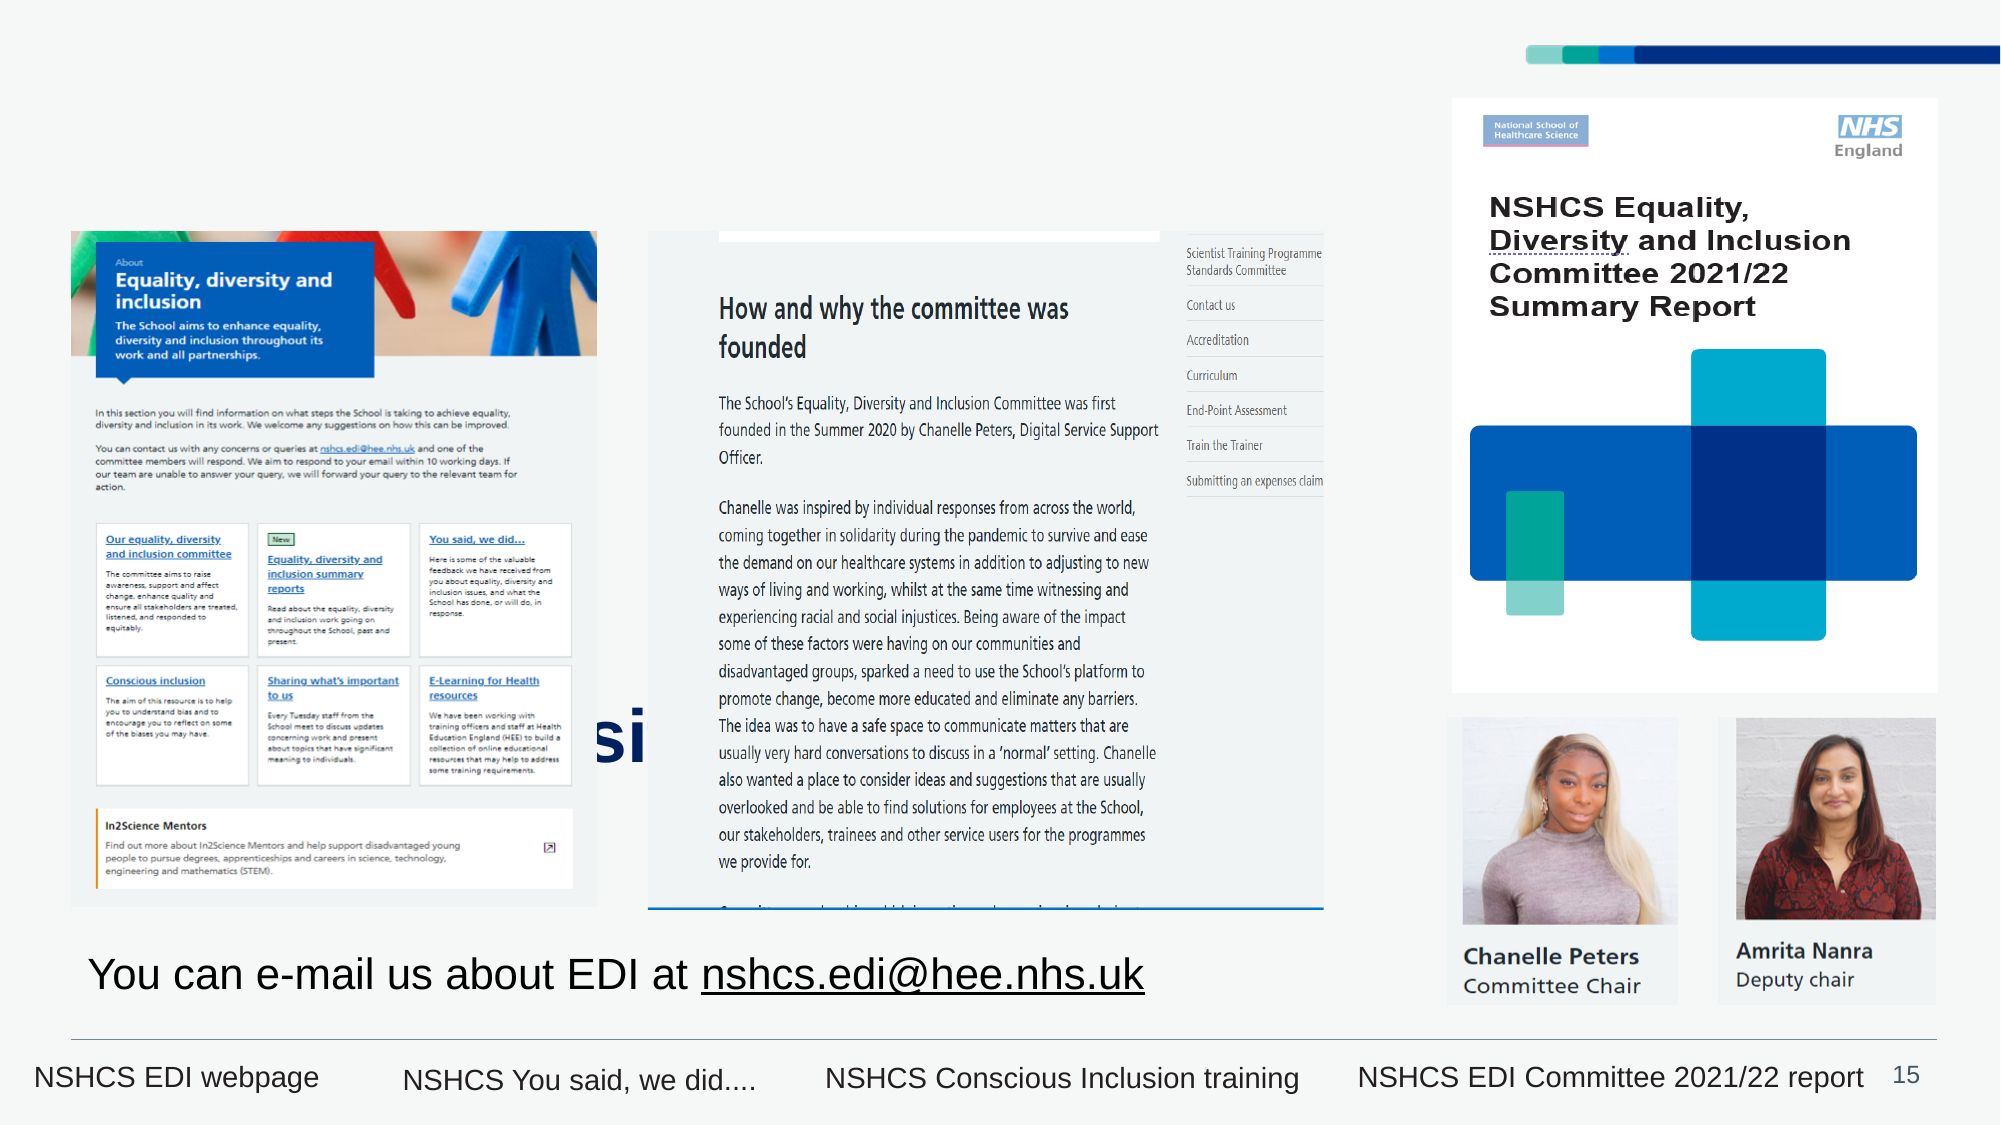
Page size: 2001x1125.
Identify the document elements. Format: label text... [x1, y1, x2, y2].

picture [1718, 717, 1936, 1005]
text_box You can e-mail us about EDI at nshcs.edi@hee.nhs.uk ​ [72, 938, 1324, 1007]
title Equality, Diversity & Inclusion [70, 70, 1942, 213]
text_box NSHCS You said, we did.... [387, 1053, 831, 1105]
text_box NSHCS EDI webpage [18, 1051, 387, 1102]
picture [71, 232, 597, 907]
text_box NSHCS EDI Committee 2021/22 report [1342, 1051, 1964, 1102]
text_box NSHCS Conscious Inclusion training [810, 1051, 1393, 1103]
picture [647, 231, 1324, 910]
picture [1447, 717, 1678, 1005]
picture [1452, 98, 1938, 693]
